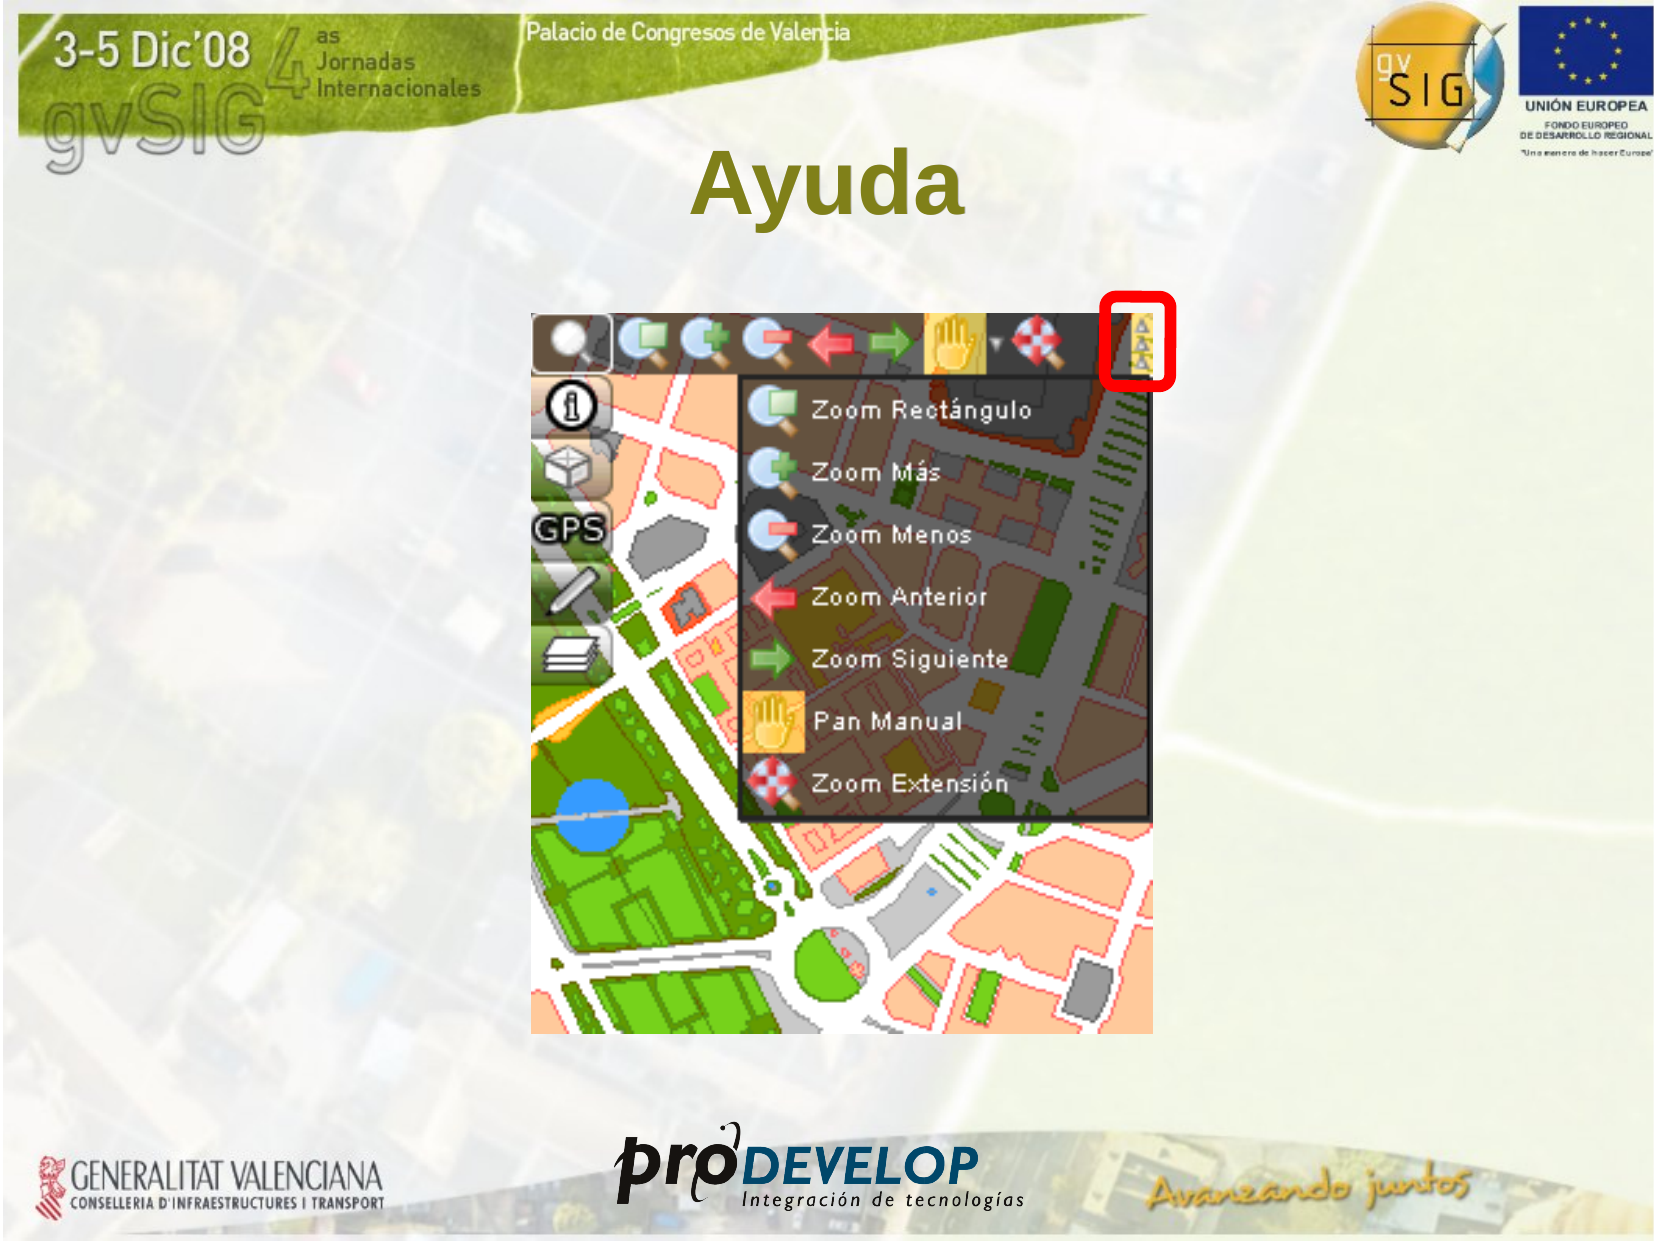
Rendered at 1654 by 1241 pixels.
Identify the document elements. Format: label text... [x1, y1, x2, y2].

title Ayuda [82, 78, 1571, 287]
picture [3, 0, 1654, 1241]
